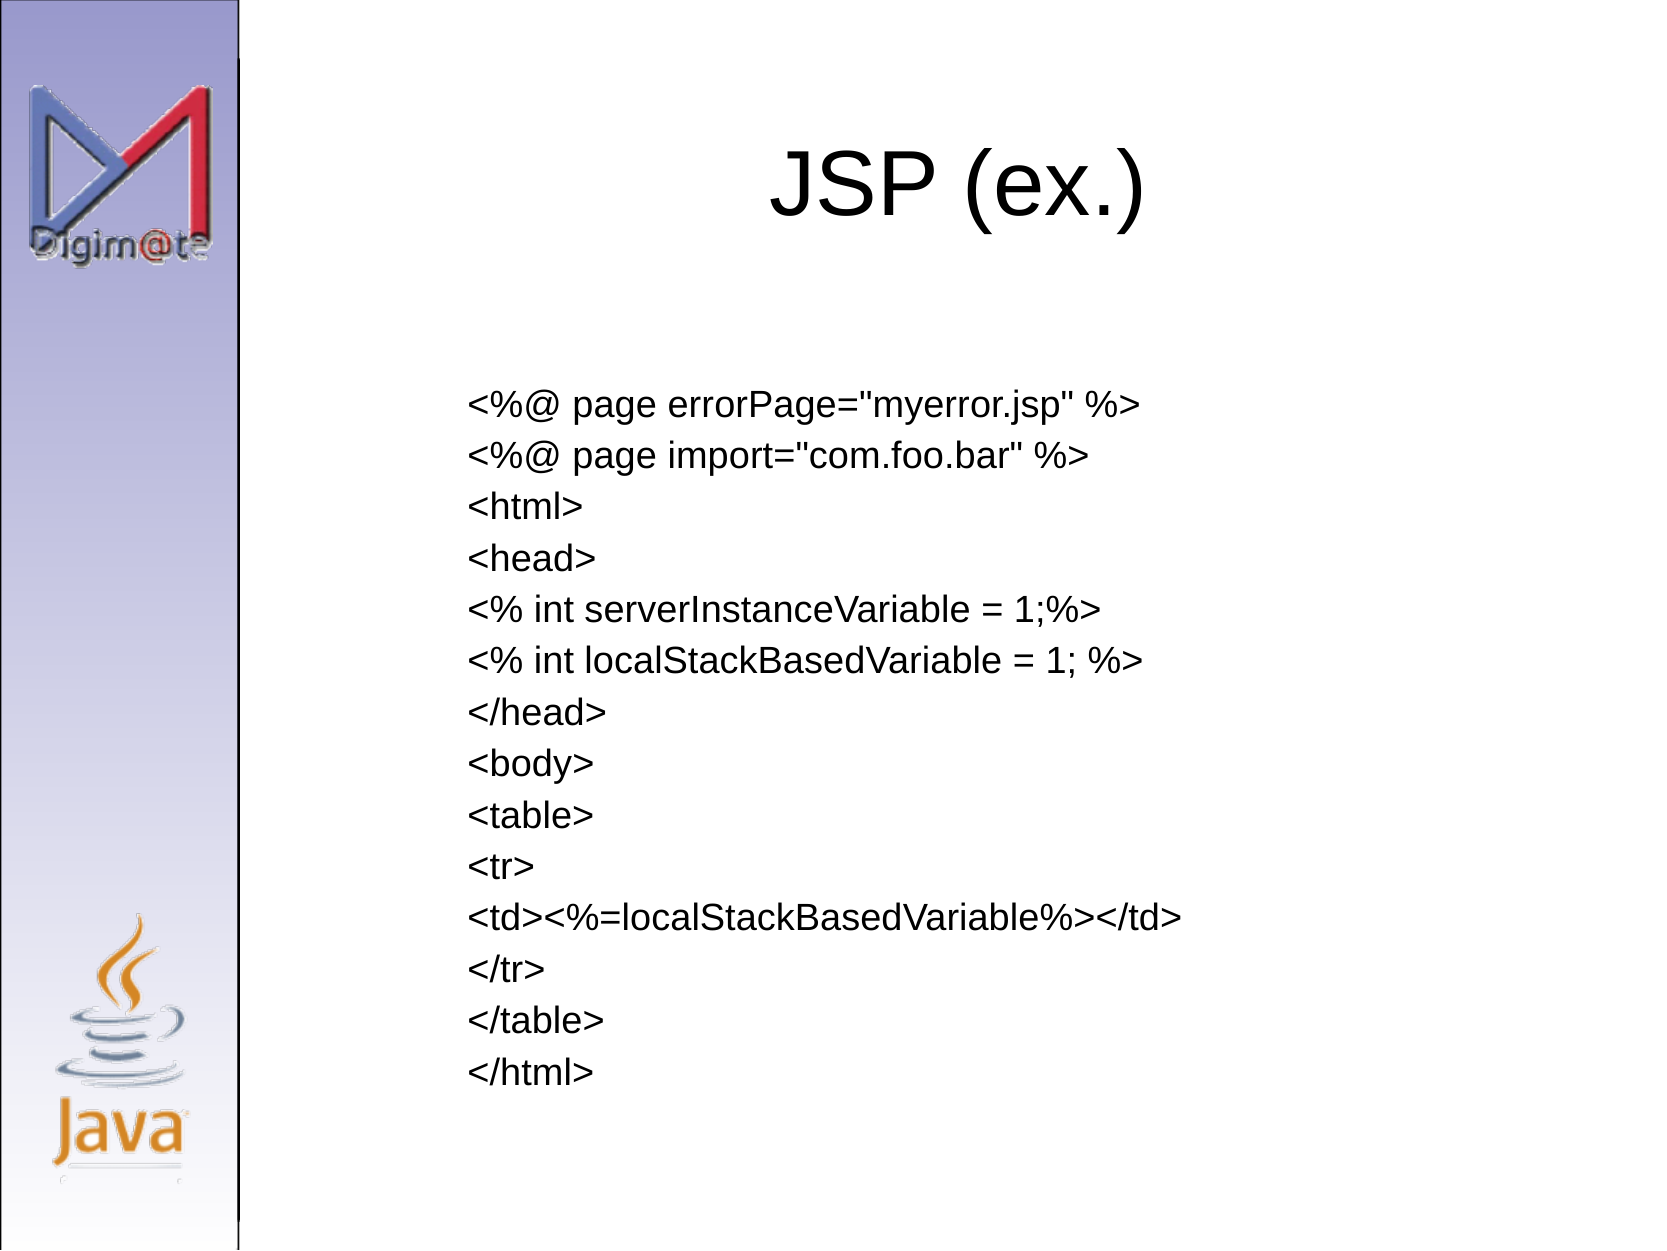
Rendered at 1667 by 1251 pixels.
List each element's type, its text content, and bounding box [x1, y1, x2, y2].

text_box <%@ page errorPage="myerror.jsp" %> <%@ page import="com.foo.bar" %> <html> <head> <% int serverInstanceVariable = 1;%> <% int localStackBasedVariable = 1; %> </head> <body> <table> <tr> <td><%=localStackBasedVariable%></td> </tr> </table> </html> [461, 366, 1456, 978]
picture [0, 0, 1667, 1250]
title JSP (ex.) [267, 65, 1650, 281]
